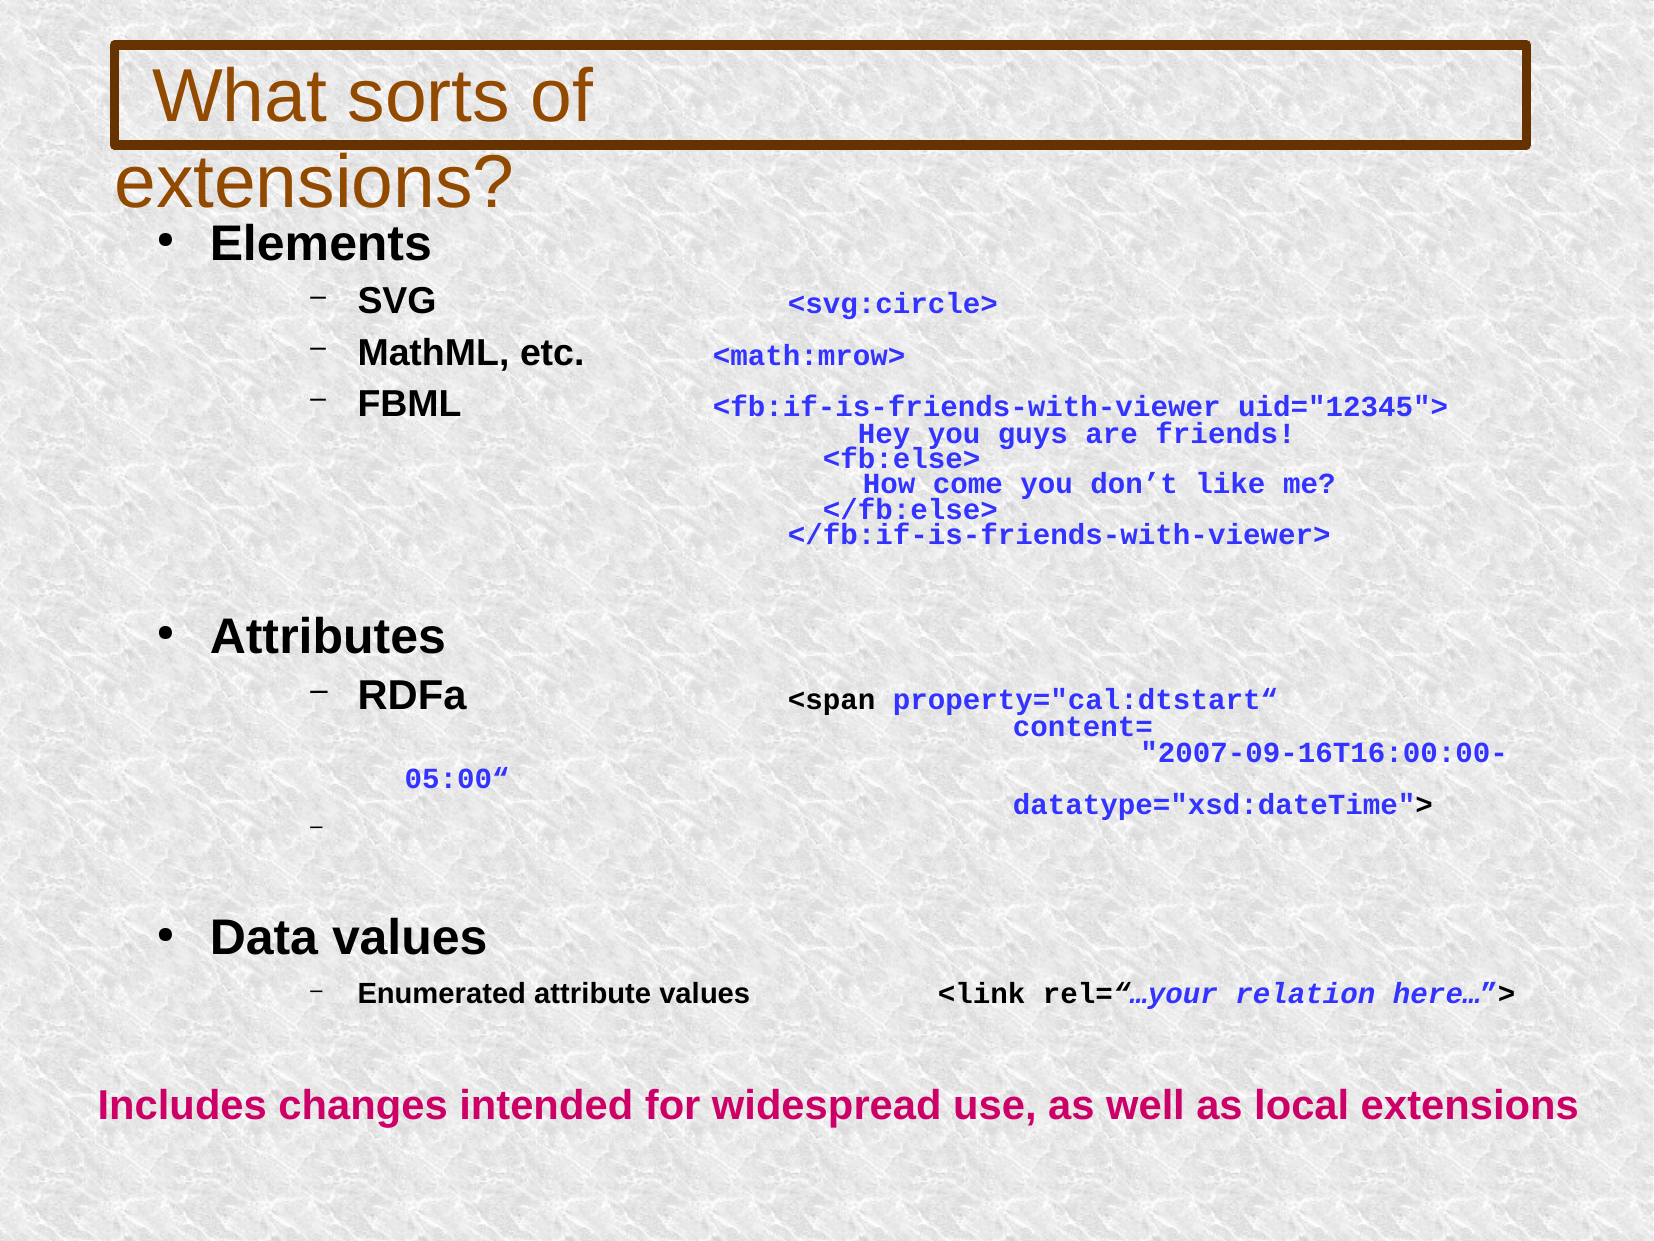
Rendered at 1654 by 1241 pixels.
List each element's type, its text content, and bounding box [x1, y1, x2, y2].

picture [0, 0, 1654, 1241]
text_box Includes changes intended for widespread use, as well as local extensions [82, 1076, 1592, 1139]
title What sorts of extensions? [114, 45, 1527, 146]
list Elements SVG <svg:circle> MathML, etc. <math:mrow> FBML <fb:if-is-friends-with-viewer uid="12345"> Hey you guys are friends! <fb:else> How come you don’t like me? </fb:else> </fb:if-is-friends-with-viewer> Attributes RDFa <span property="cal:dtstart“ content= "2007-09-16T16:00:00-05:00“ datatype="xsd:dateTime"> Data values Enumerated attribute values <link rel=“…your relation here…”> [121, 226, 1586, 1028]
